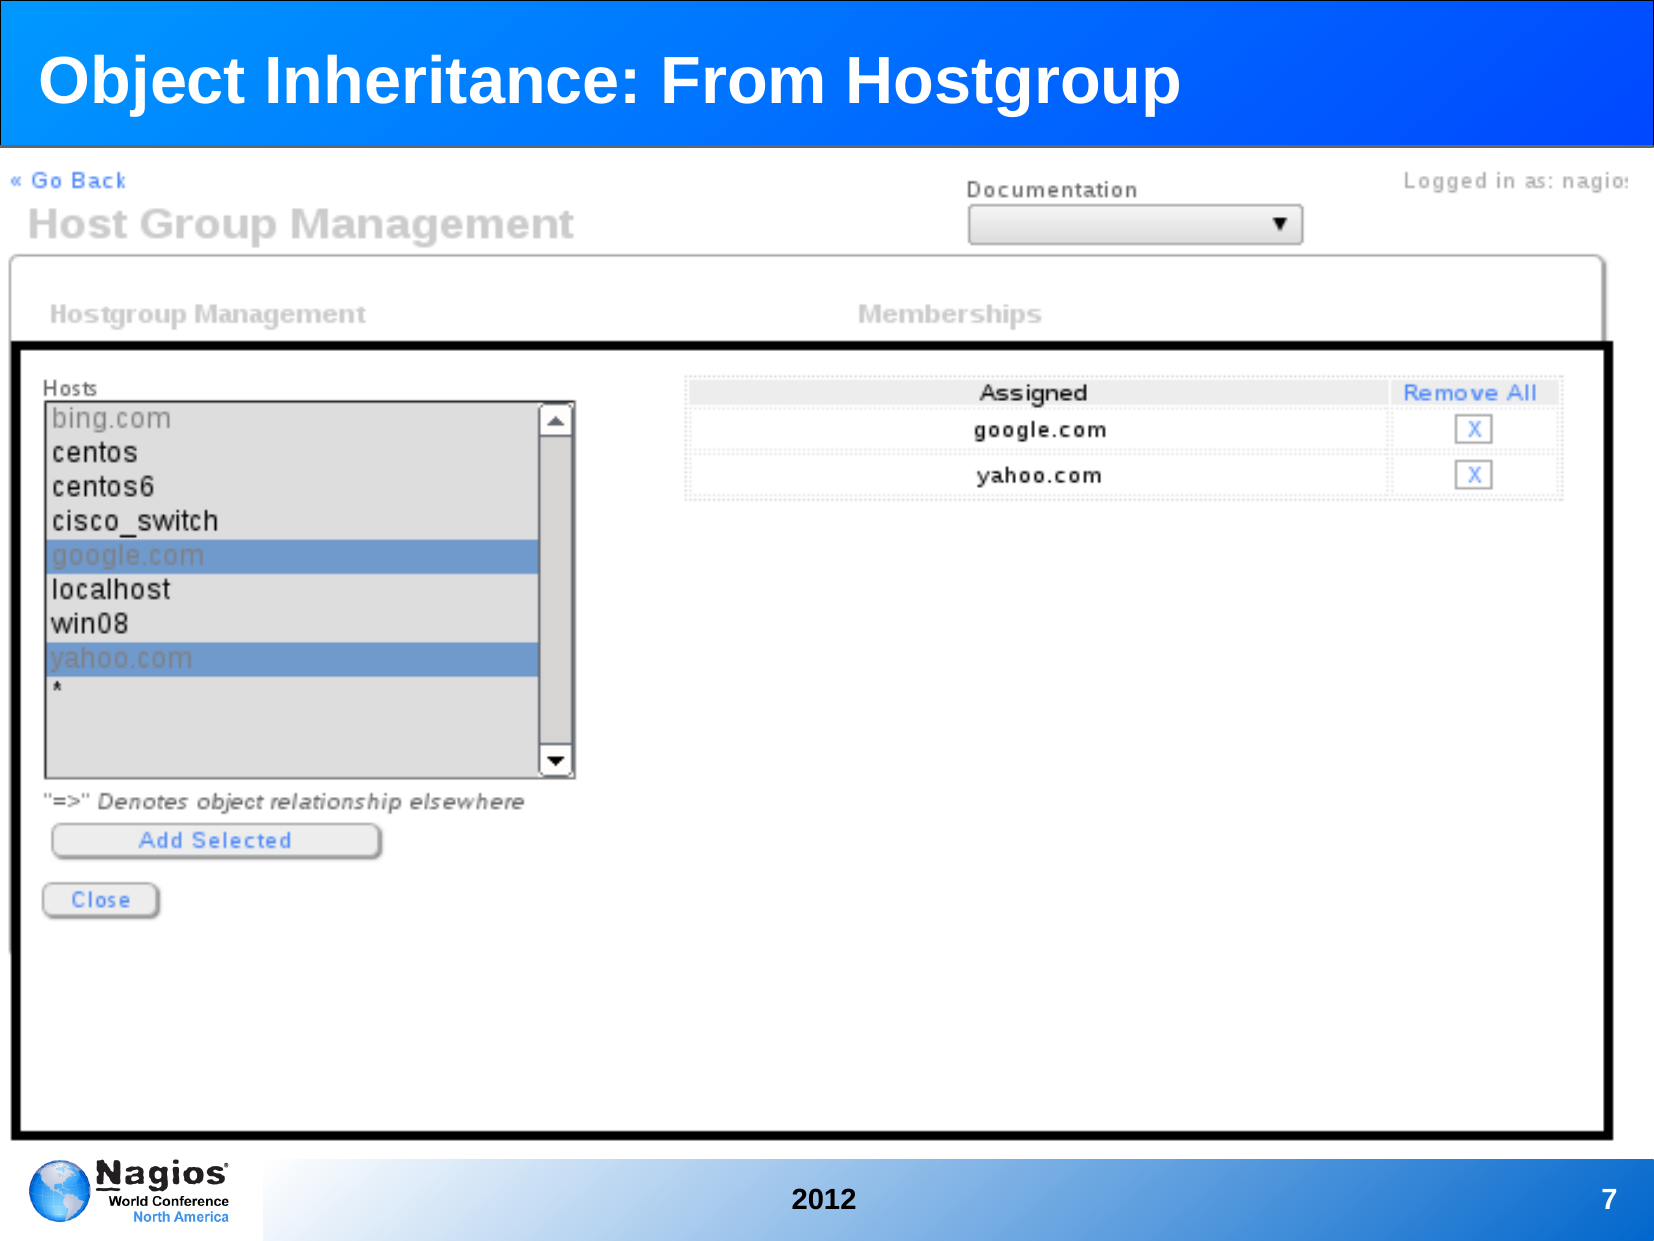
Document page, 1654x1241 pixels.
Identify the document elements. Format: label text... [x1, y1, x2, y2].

title Object Inheritance: From Hostgroup [38, 38, 1528, 122]
picture [0, 159, 1628, 1150]
picture [29, 1159, 229, 1235]
